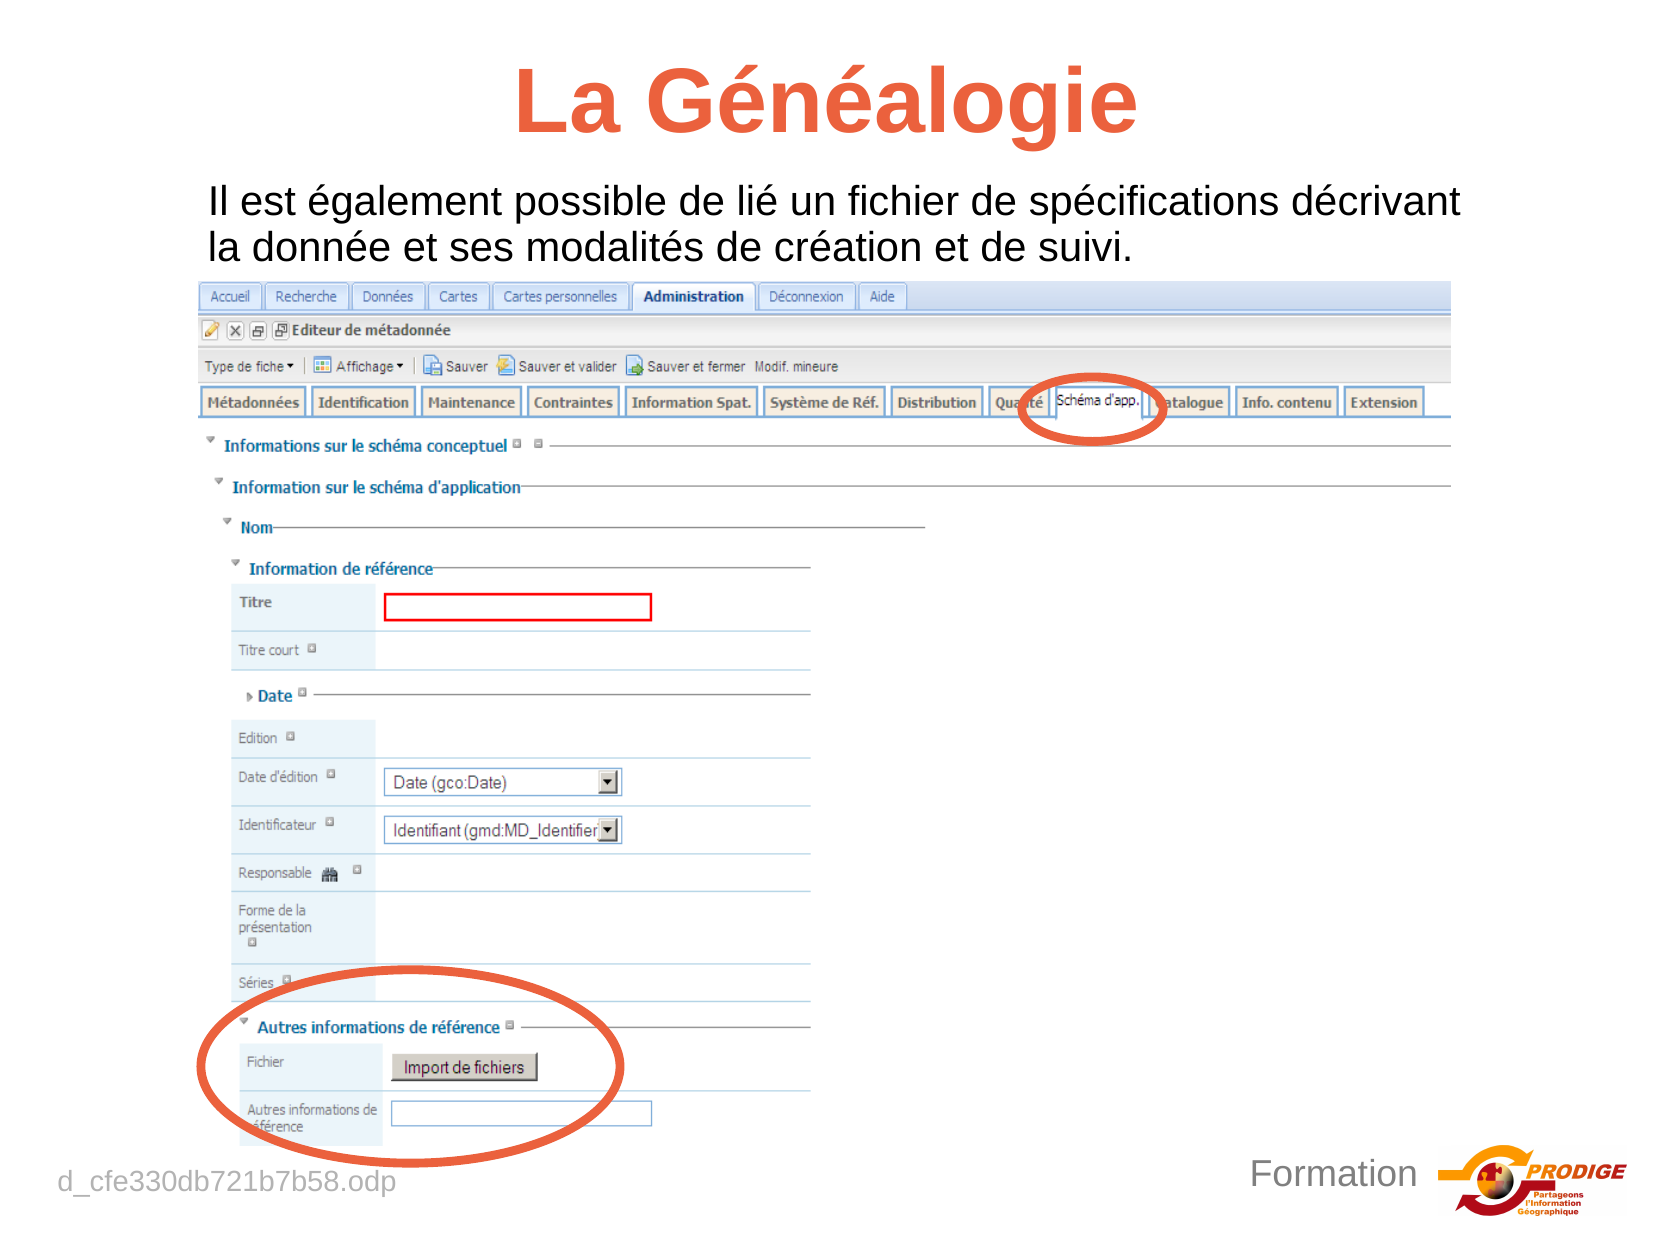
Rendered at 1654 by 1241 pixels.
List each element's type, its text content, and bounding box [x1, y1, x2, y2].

picture [198, 281, 1627, 1216]
picture [198, 1083, 275, 1146]
list Il est également possible de lié un fichier de spécifications décrivant la donnée et ses modalités de création et de suivi. [137, 177, 1467, 981]
title La Généalogie [82, 0, 1571, 202]
picture [206, 975, 615, 1146]
